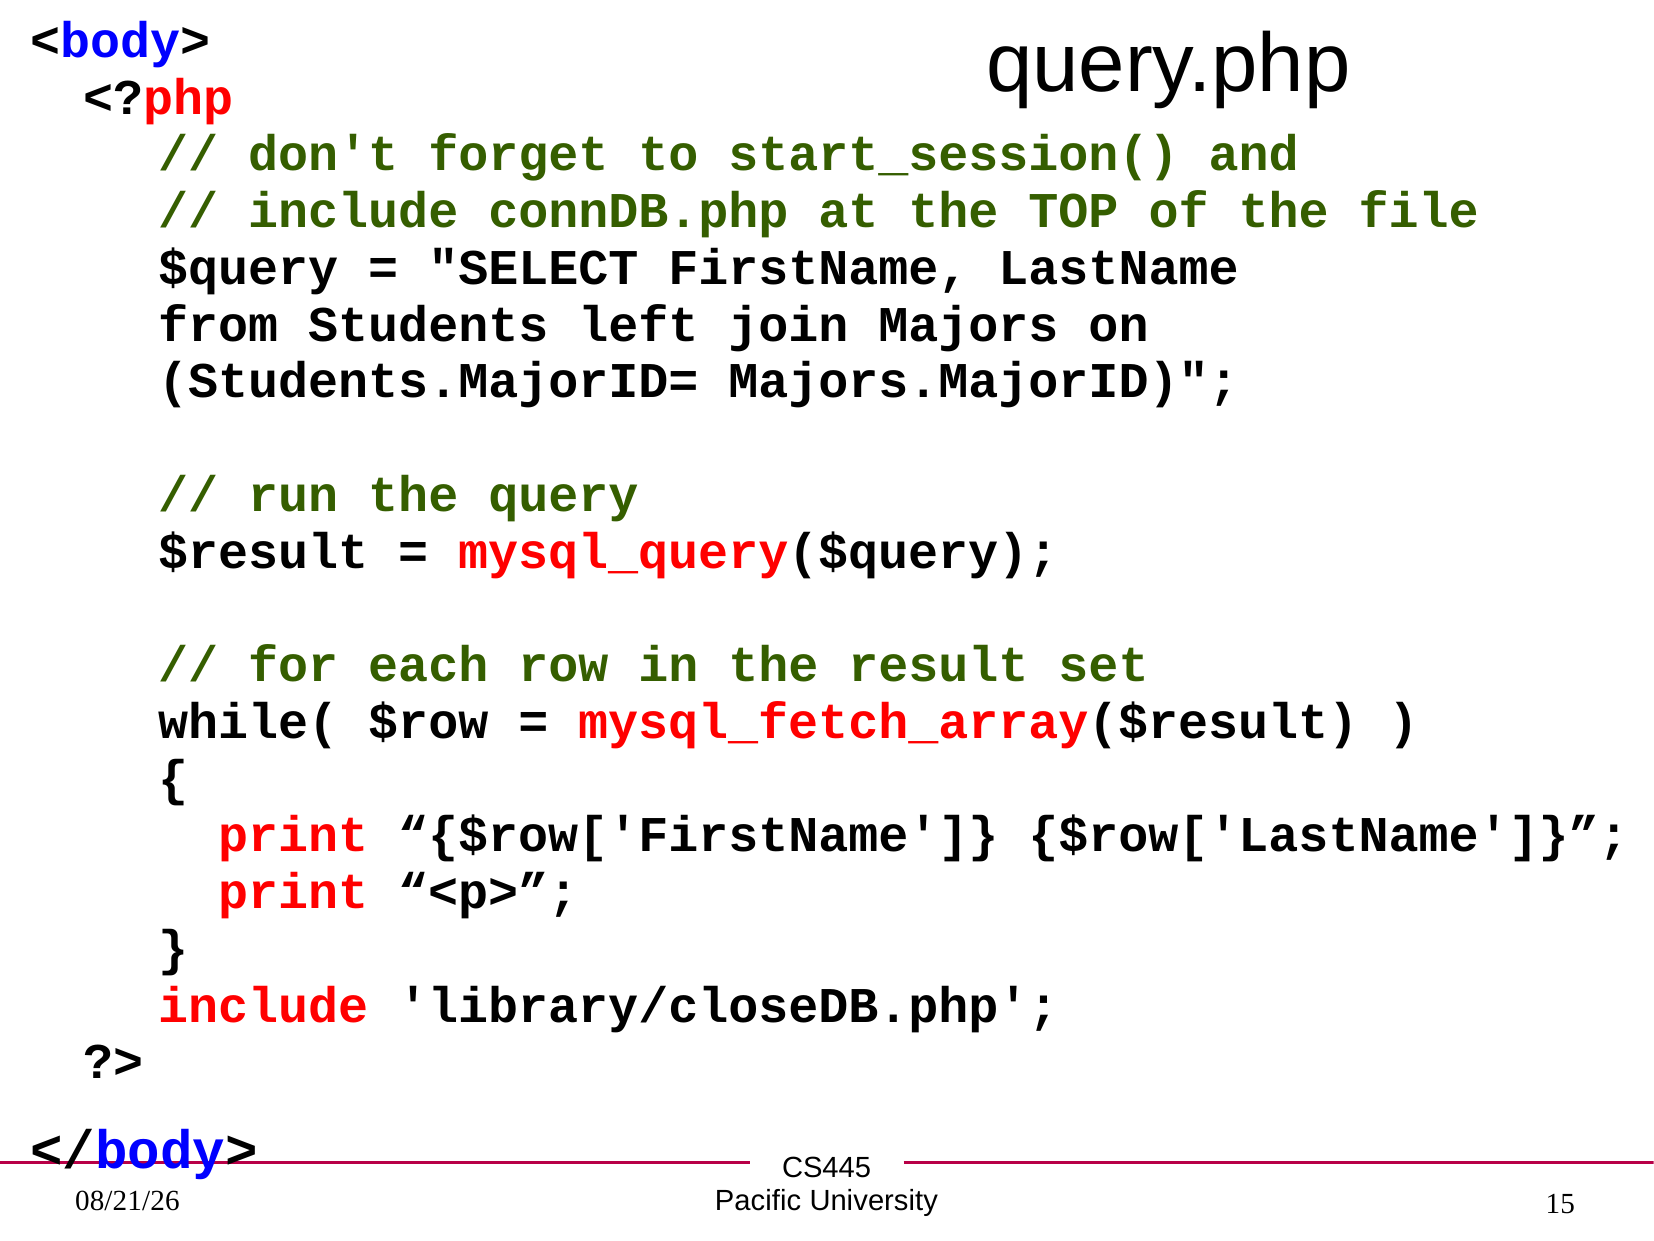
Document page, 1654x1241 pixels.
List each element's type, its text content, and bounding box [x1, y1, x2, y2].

list <body> <?php // don't forget to start_session() and // include connDB.php at the TOP of the file $query = "SELECT FirstName, LastName from Students left join Majors on (Students.MajorID= Majors.MajorID)"; // run the query $result = mysql_query($query); // for each row in the result set while( $row = mysql_fetch_array($result) ) { print “{$row['FirstName']} {$row['LastName']}”; print “<p>”; } include 'library/closeDB.php'; ?> </body> [12, 15, 1654, 1185]
